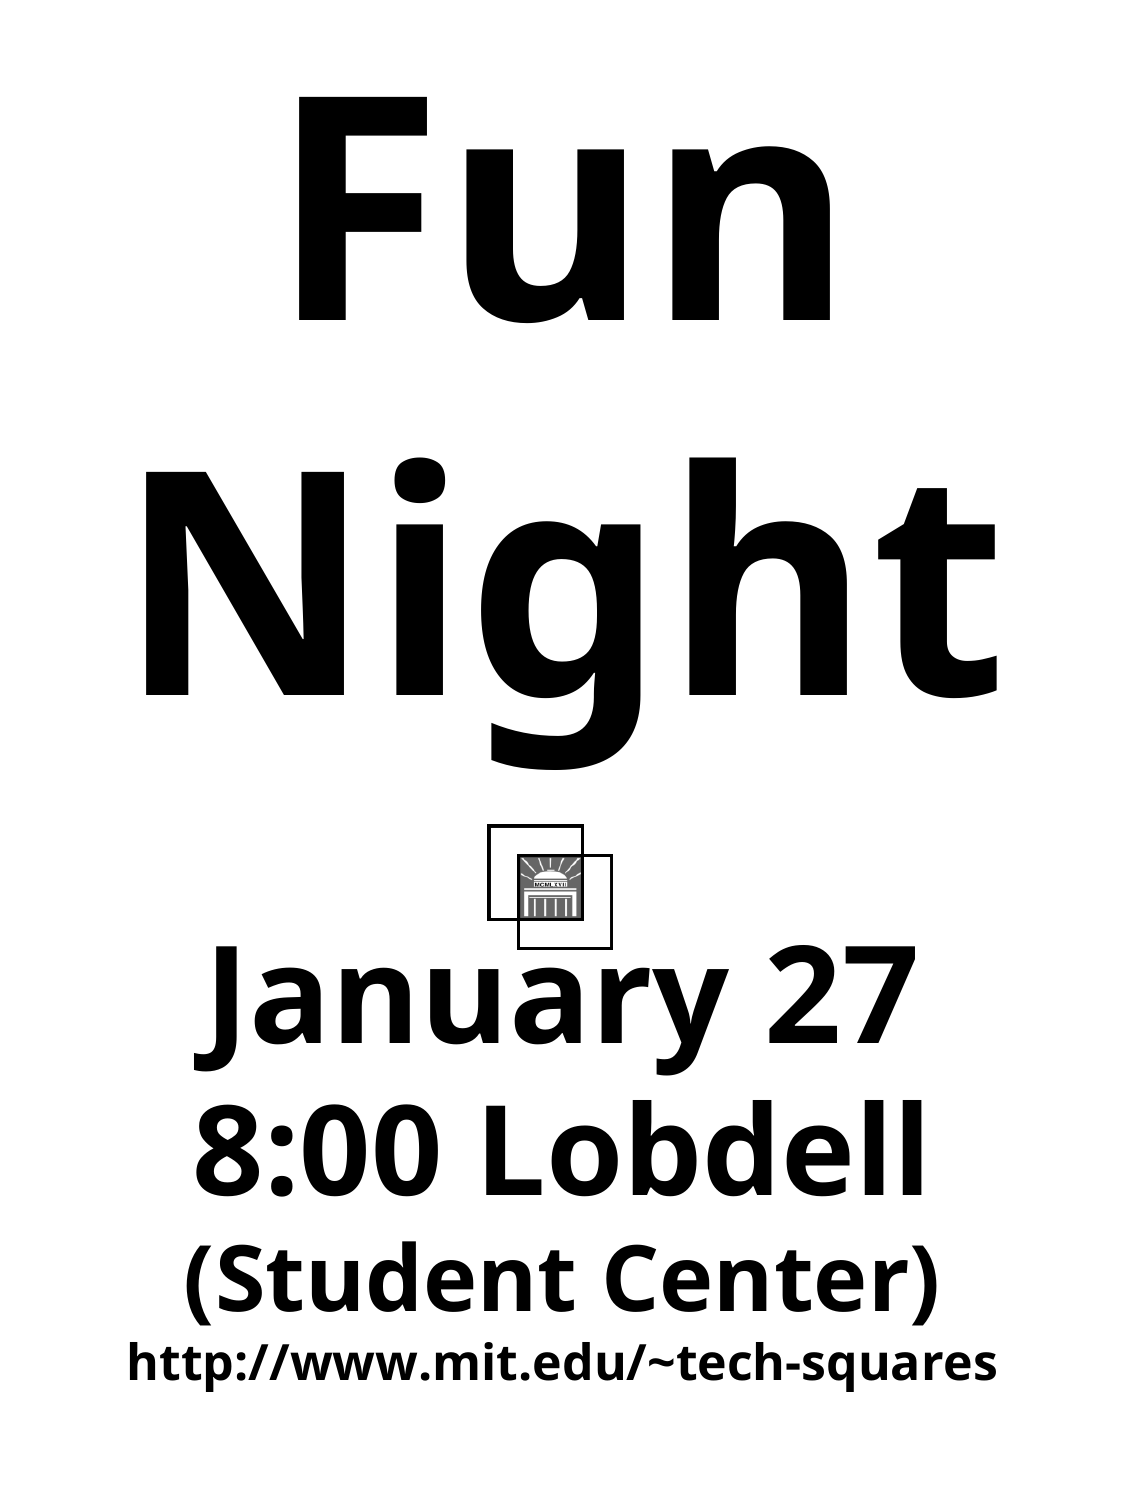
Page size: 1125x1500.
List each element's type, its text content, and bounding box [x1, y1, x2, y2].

text_box Fun Night January 27 8:00 Lobdell (Student Center) http://www.mit.edu/~tech-squares [0, 0, 1125, 1398]
picture [487, 824, 613, 950]
